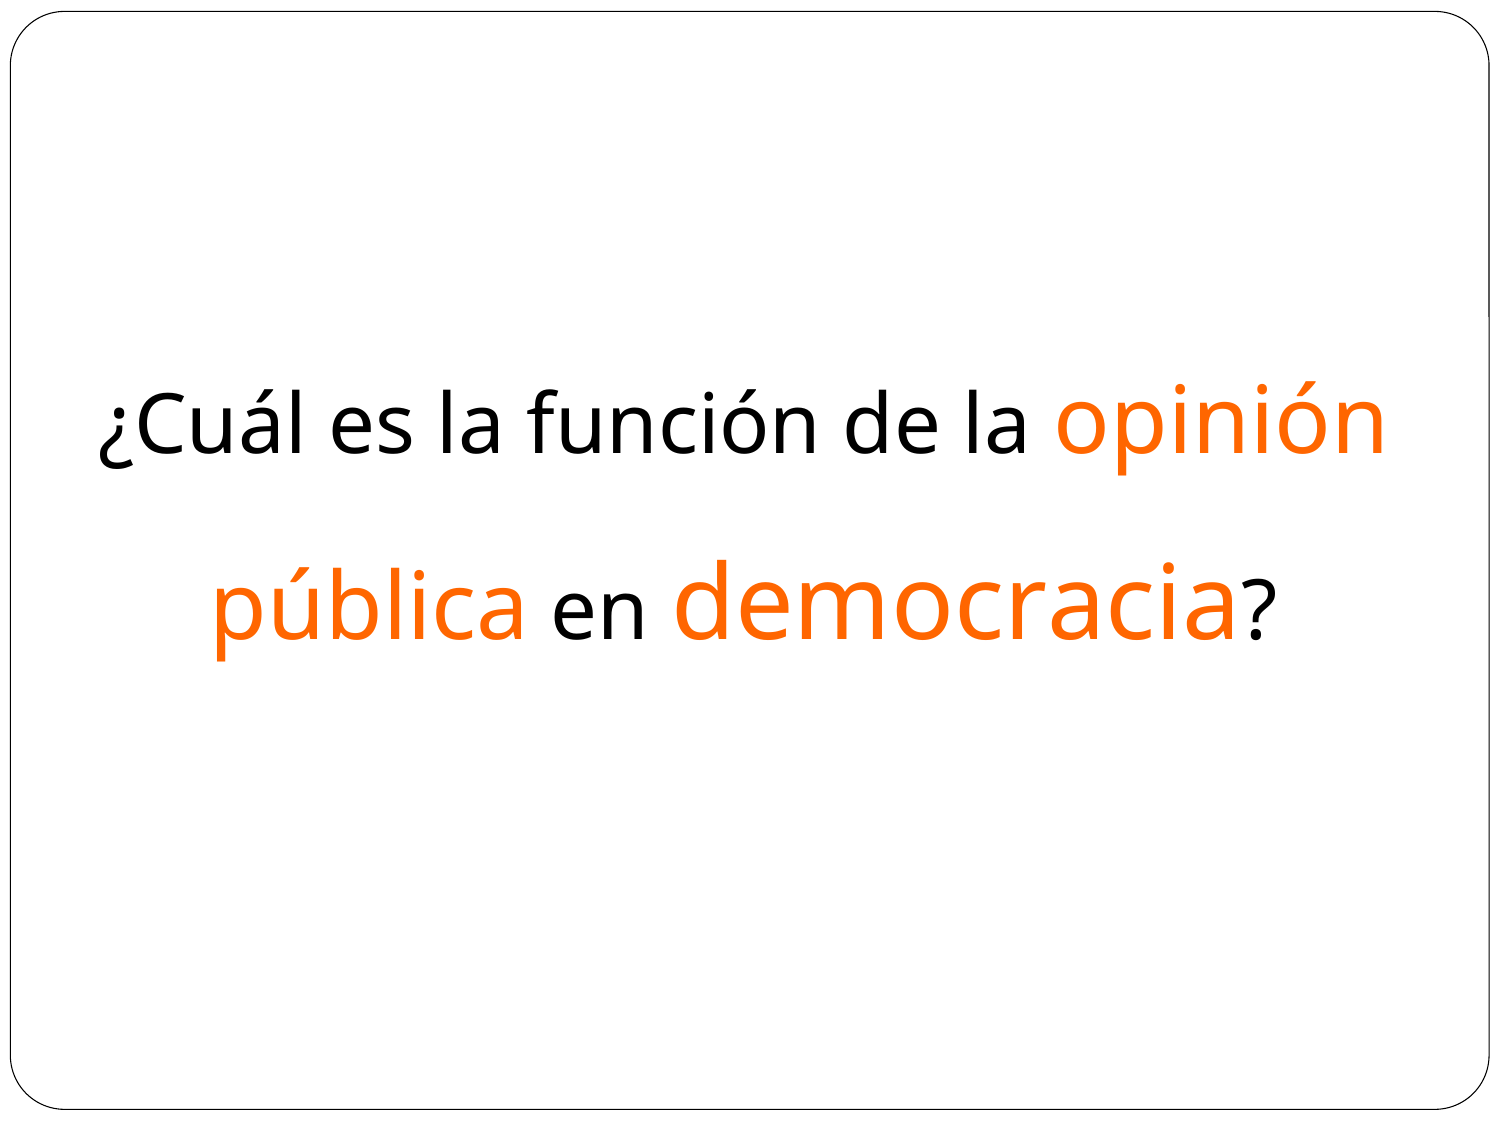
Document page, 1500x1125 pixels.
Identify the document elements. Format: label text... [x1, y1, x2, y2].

title ¿Cuál es la función de la opinión pública en democracia? [62, 45, 1426, 675]
